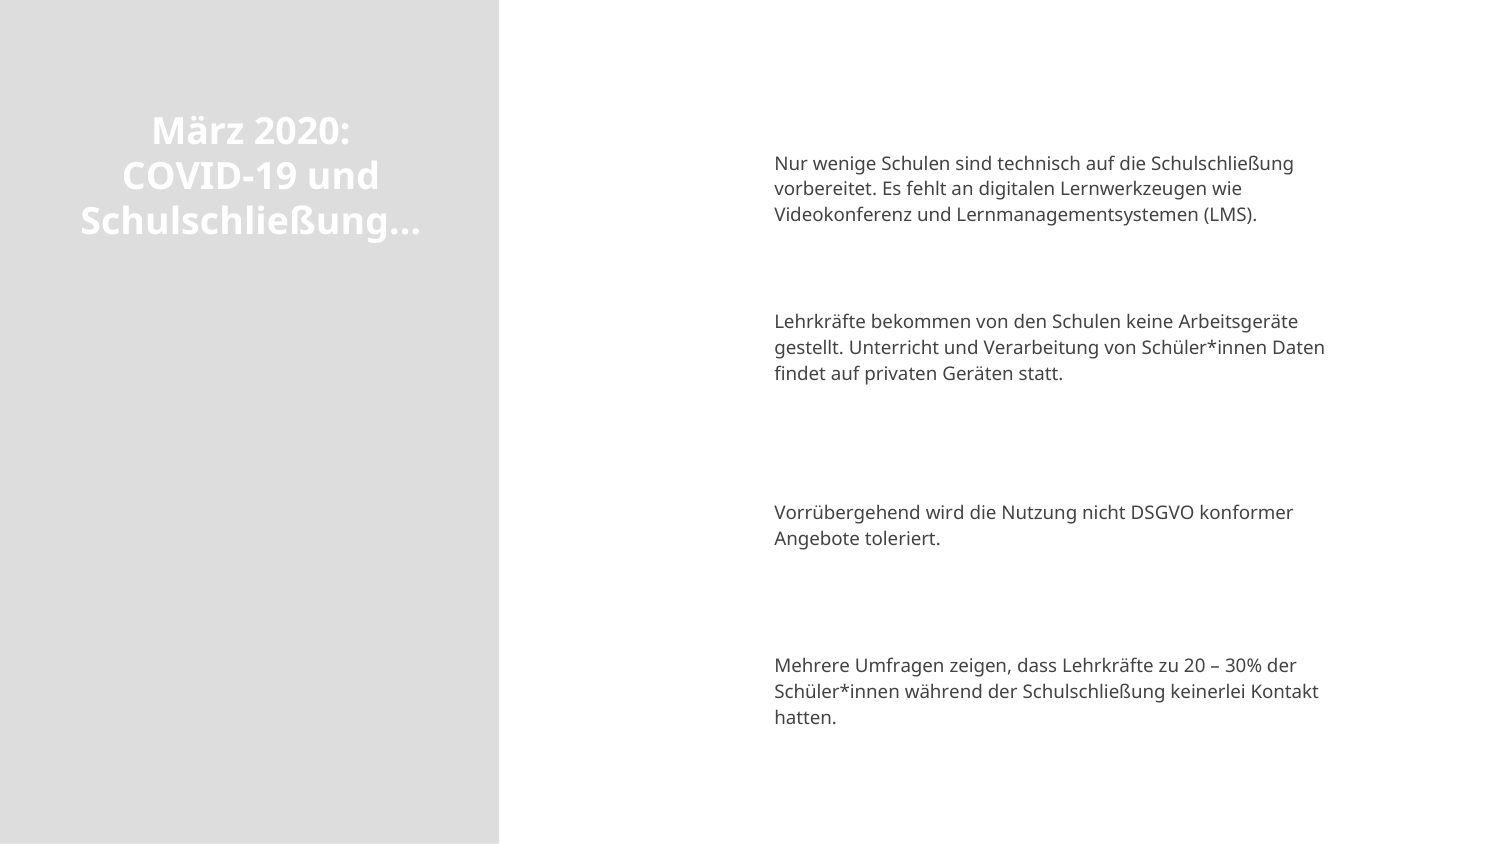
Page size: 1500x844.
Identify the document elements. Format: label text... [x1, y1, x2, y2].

text_box Lehrkräfte bekommen von den Schulen keine Arbeitsgeräte gestellt. Unterricht und Verarbeitung von Schüler*innen Daten findet auf privaten Geräten statt. [759, 291, 1373, 392]
text_box Vorrübergehend wird die Nutzung nicht DSGVO konformer Angebote toleriert. [759, 472, 1373, 574]
text_box Mehrere Umfragen zeigen, dass Lehrkräfte zu 20 – 30% der Schüler*innen während der Schulschließung keinerlei Kontakt hatten. [759, 635, 1373, 736]
text_box März 2020: COVID-19 und Schulschließung… [62, 91, 440, 201]
text_box Nur wenige Schulen sind technisch auf die Schulschließung vorbereitet. Es fehlt an digitalen Lernwerkzeugen wie Videokonferenz und Lernmanagementsystemen (LMS). [759, 110, 1373, 264]
text_box [0, 0, 620, 844]
